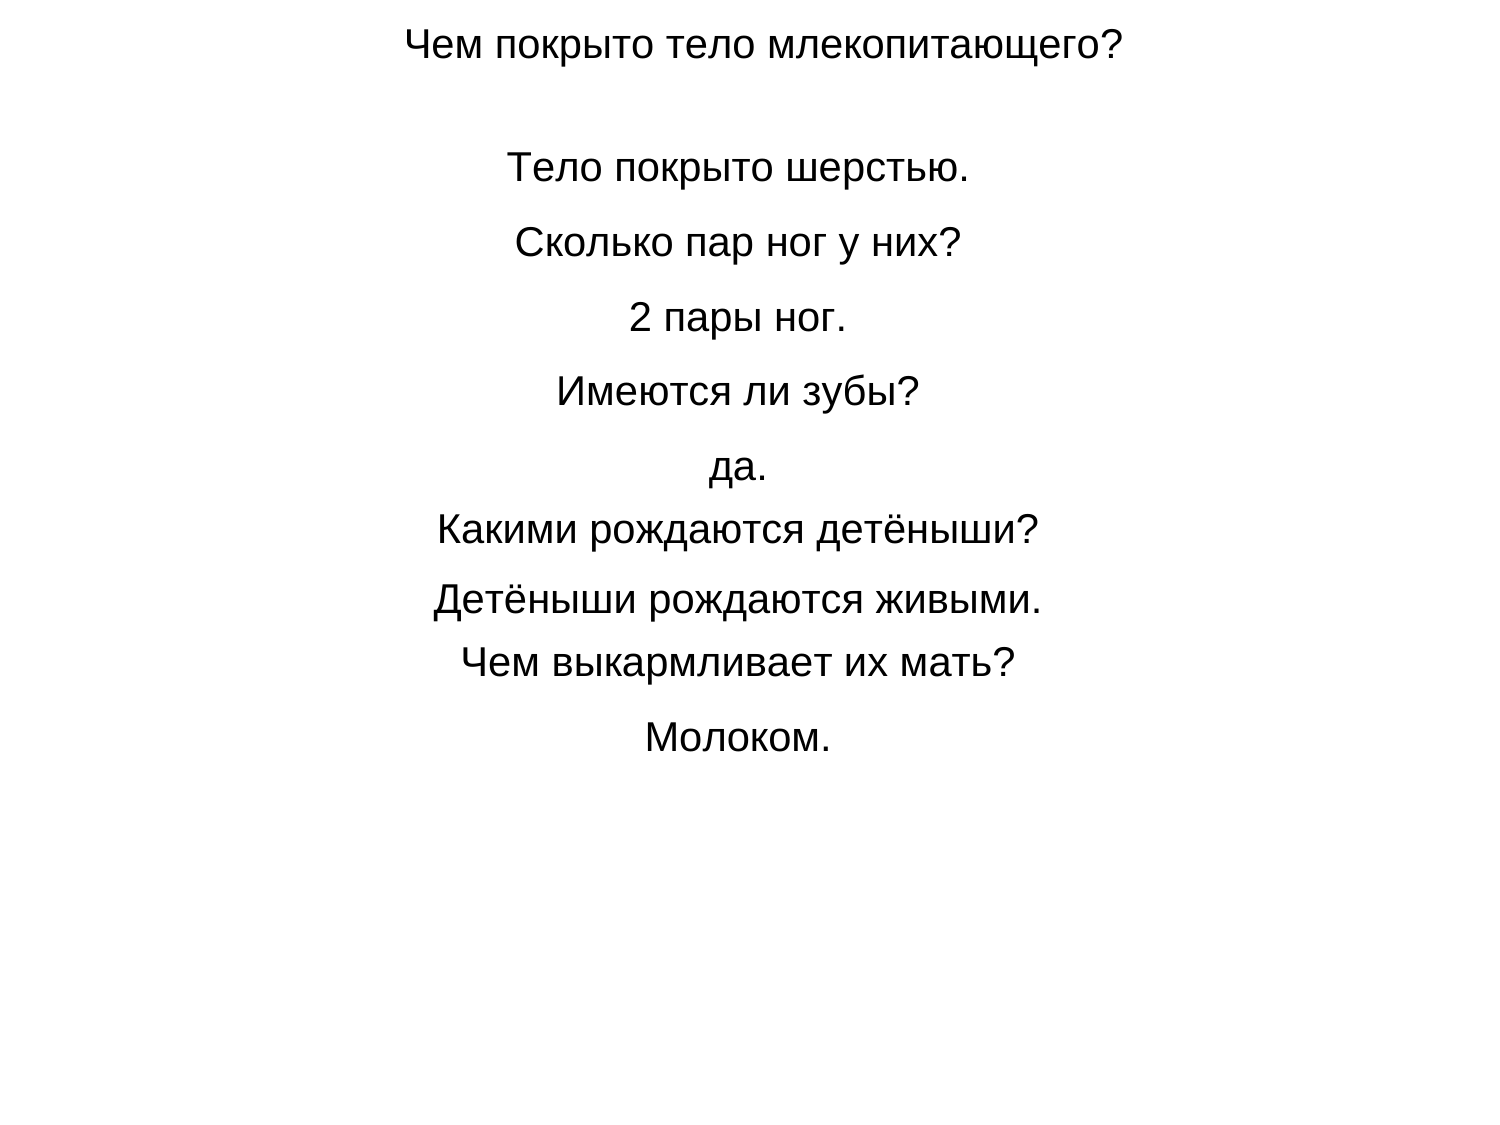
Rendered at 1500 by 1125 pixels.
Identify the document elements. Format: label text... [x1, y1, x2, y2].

list Тело покрыто шерстью. Сколько пар ног у них? 2 пары ног. Имеются ли зубы? да. Какими рождаются детёныши? Детёныши рождаются живыми. Чем выкармливает их мать? Молоком. [29, 0, 1447, 1063]
